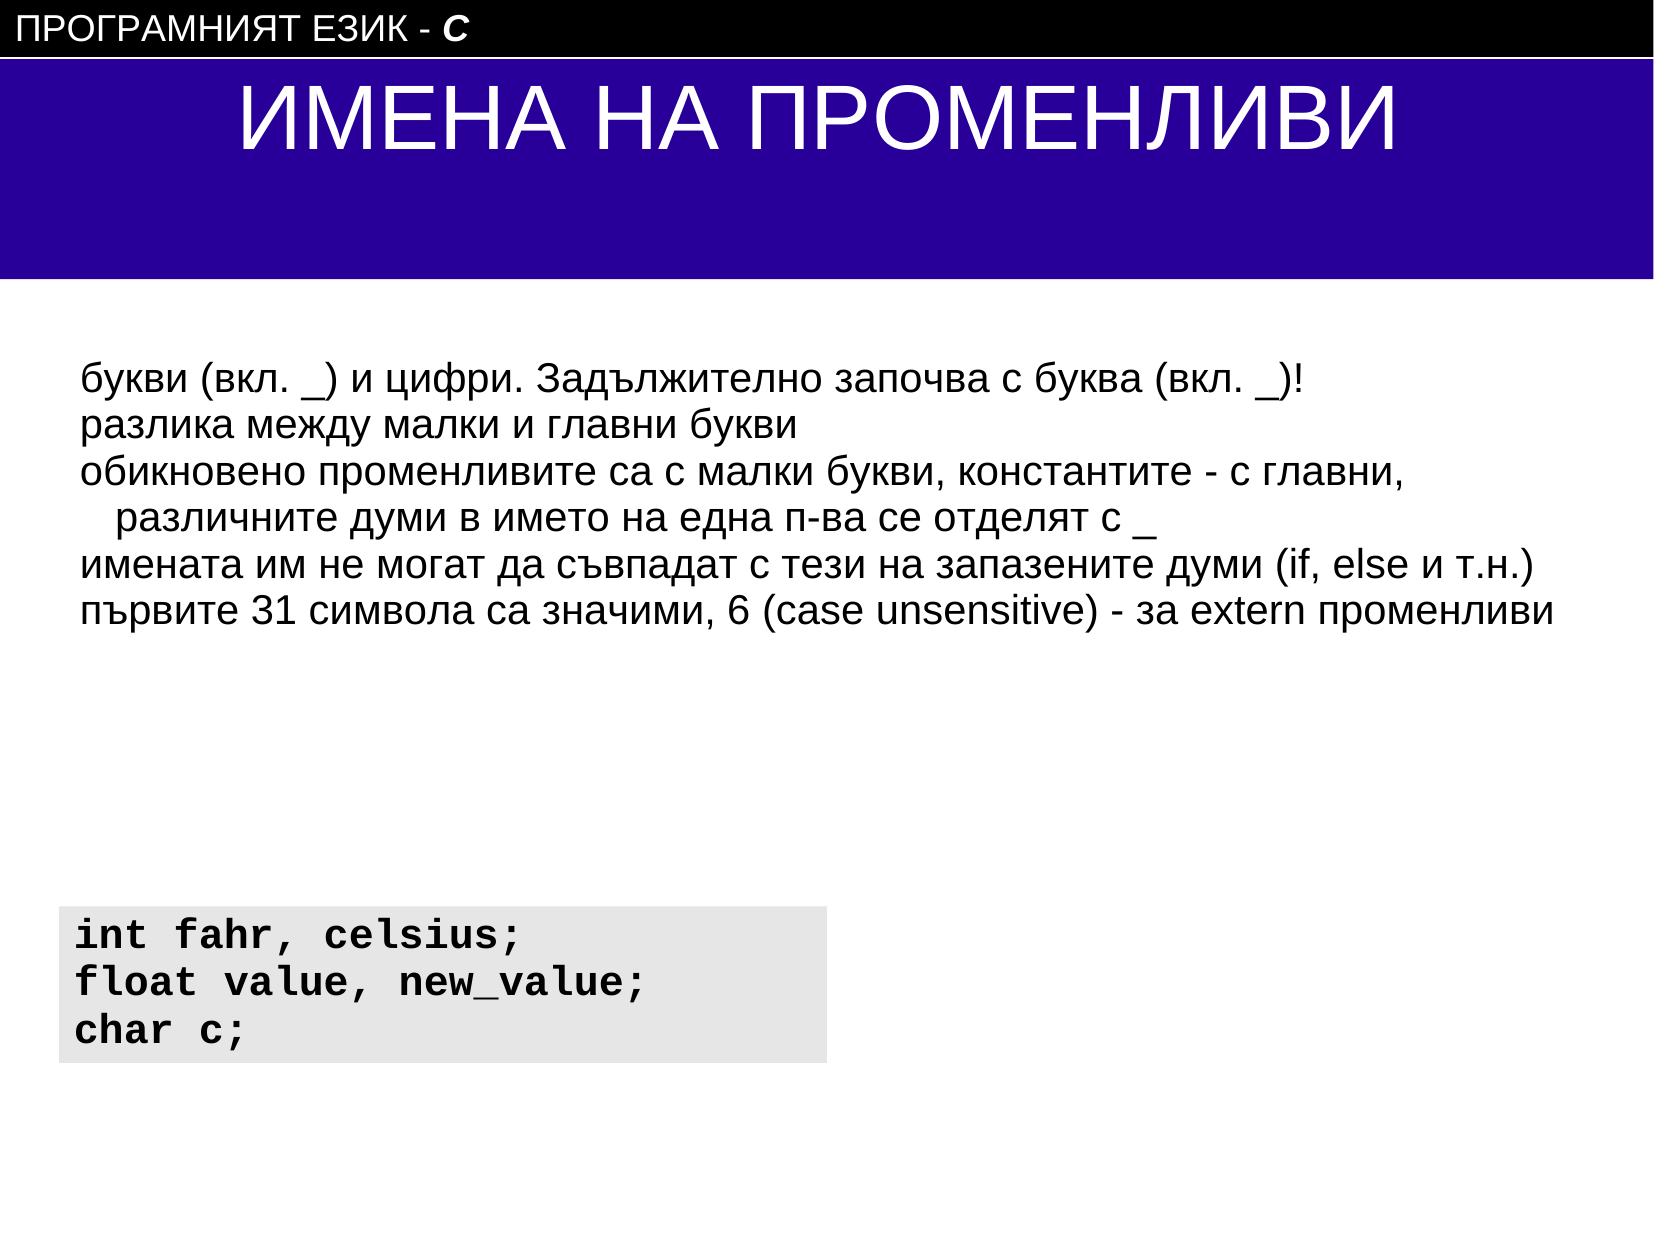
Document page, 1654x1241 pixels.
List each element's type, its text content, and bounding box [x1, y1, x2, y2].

text_box int fahr, celsius; float value, new_value; char c; [59, 906, 827, 1063]
text_box букви (вкл. _) и цифри. Задължително започва с буква (вкл. _)! разлика между малки и главни букви обикновено променливите са с малки букви, константите - с главни, различните думи в името на една п-ва се отделят с _ имената им не могат да съвпадат с тези на запазените думи (if, else и т.н.) първите 31 символа са значими, 6 (case unsensitive) - за extern променливи [29, 347, 1595, 688]
text_box ПРОГРАМНИЯT ЕЗИК - С [0, 0, 1654, 57]
text_box ИМЕНА НА ПРОМЕНЛИВИ [0, 59, 1654, 280]
